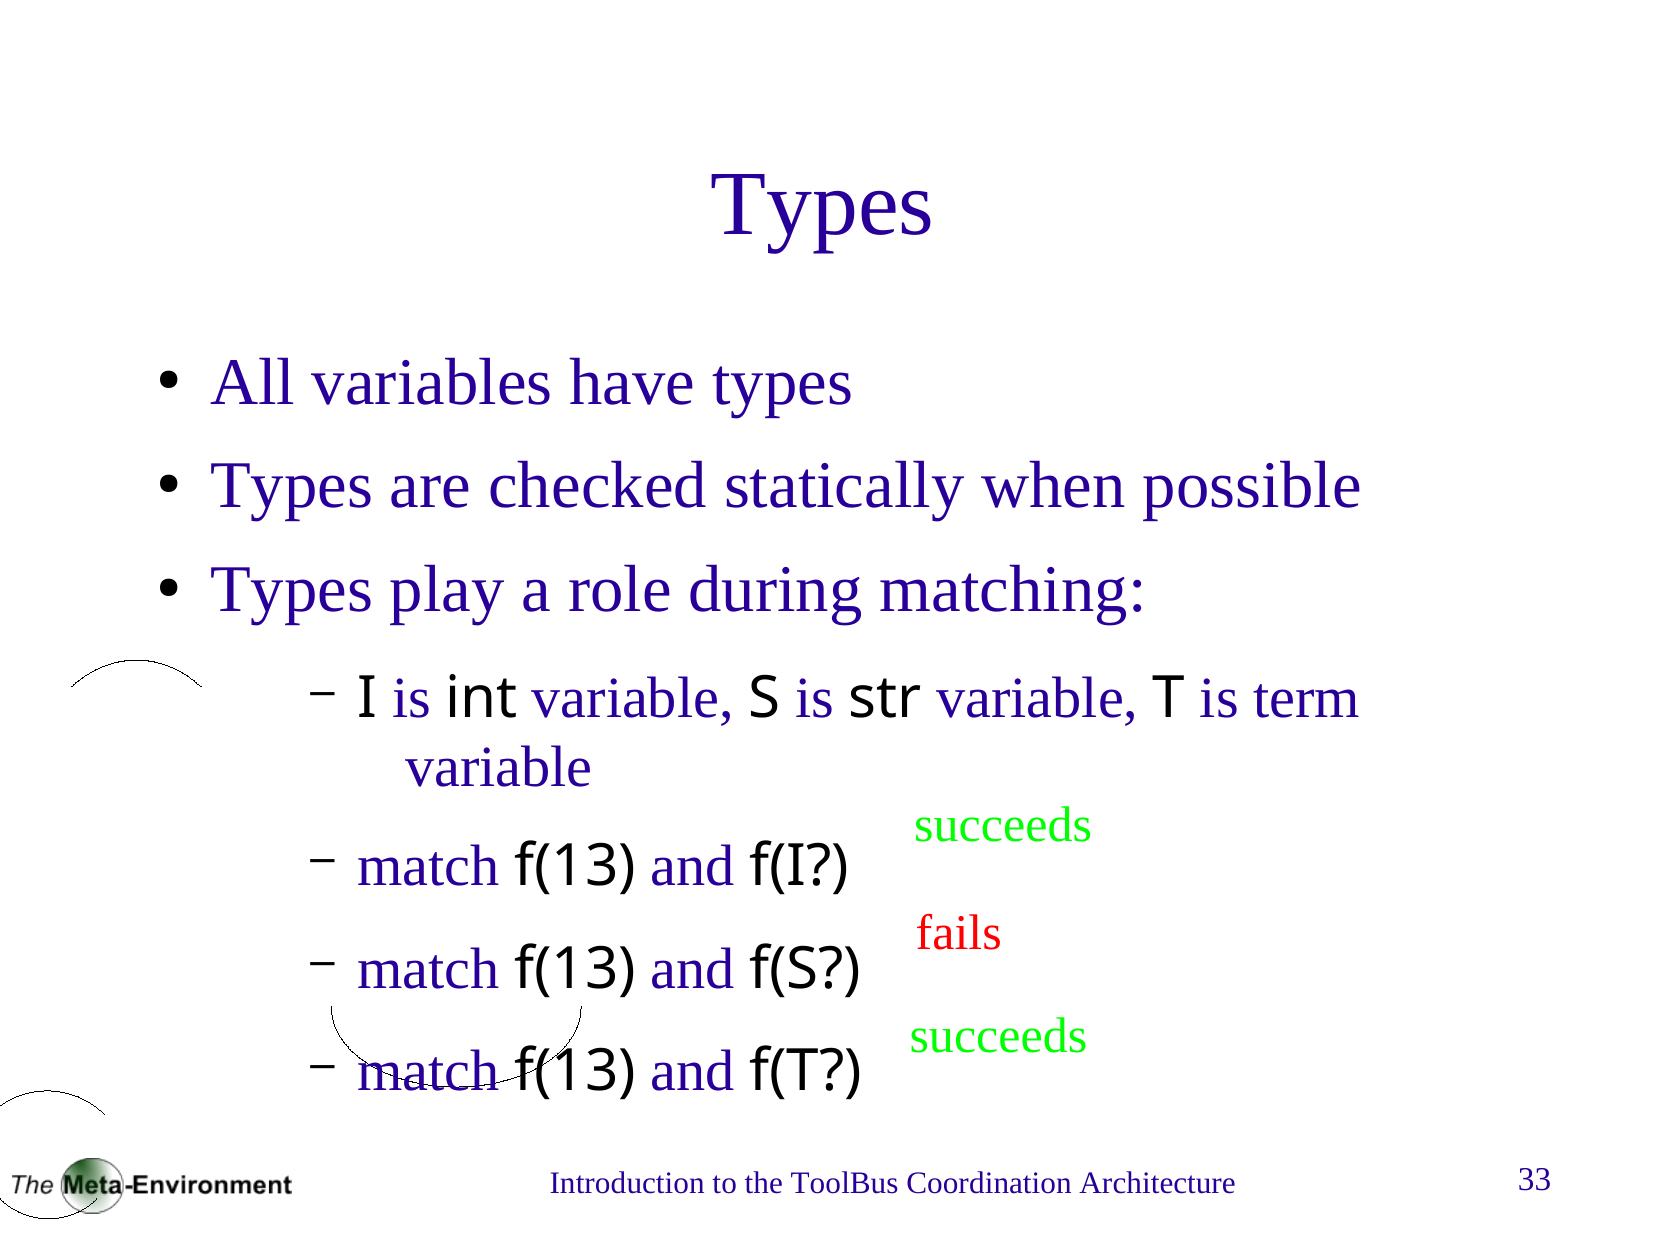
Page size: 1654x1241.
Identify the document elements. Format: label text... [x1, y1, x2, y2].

list All variables have types Types are checked statically when possible Types play a role during matching: I is int variable, S is str variable, T is term variable match f(13) and f(I?) match f(13) and f(S?) match f(13) and f(T?) [121, 344, 1534, 1127]
picture [12, 1158, 292, 1214]
title Types [116, 99, 1529, 307]
text_box fails [915, 904, 1003, 966]
text_box succeeds [914, 797, 1093, 858]
text_box succeeds [909, 1007, 1088, 1068]
